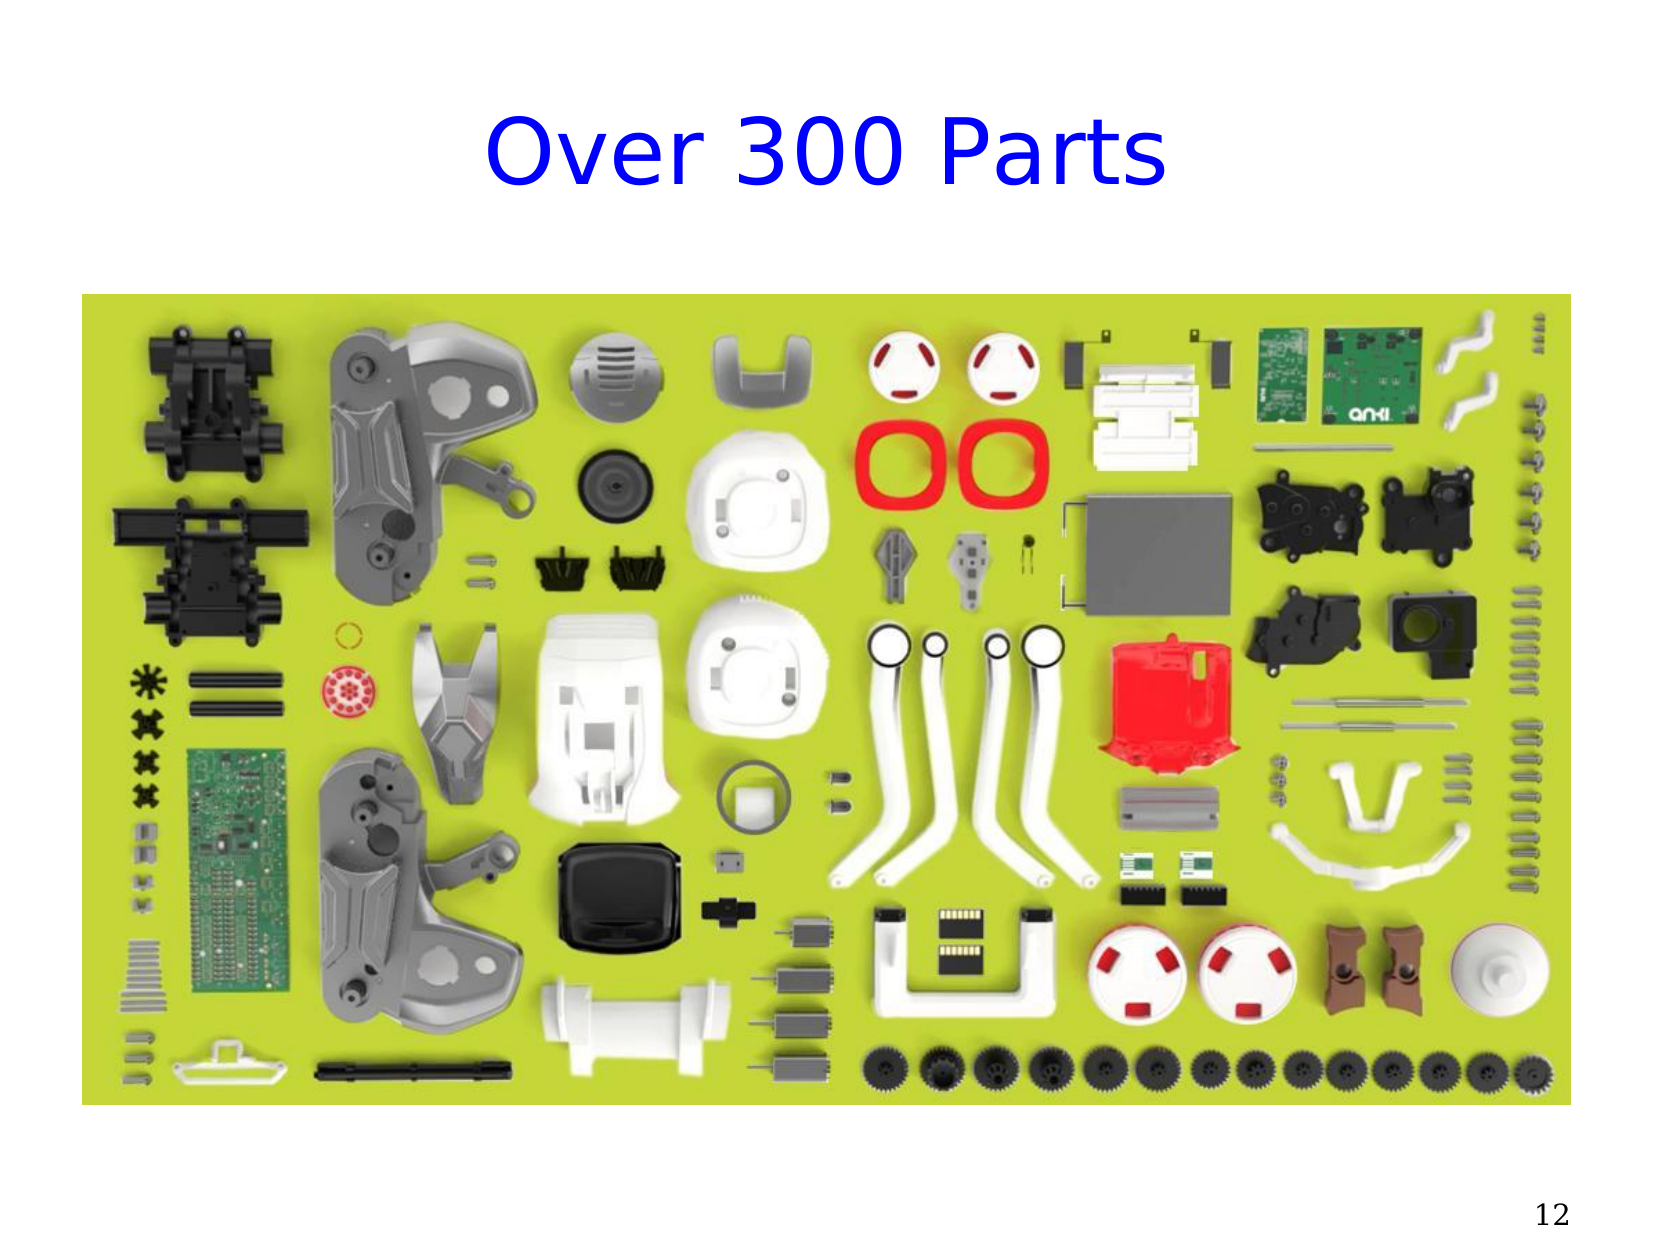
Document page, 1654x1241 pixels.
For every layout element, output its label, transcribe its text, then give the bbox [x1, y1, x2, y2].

picture [82, 290, 1571, 1109]
title Over 300 Parts [82, 49, 1571, 257]
